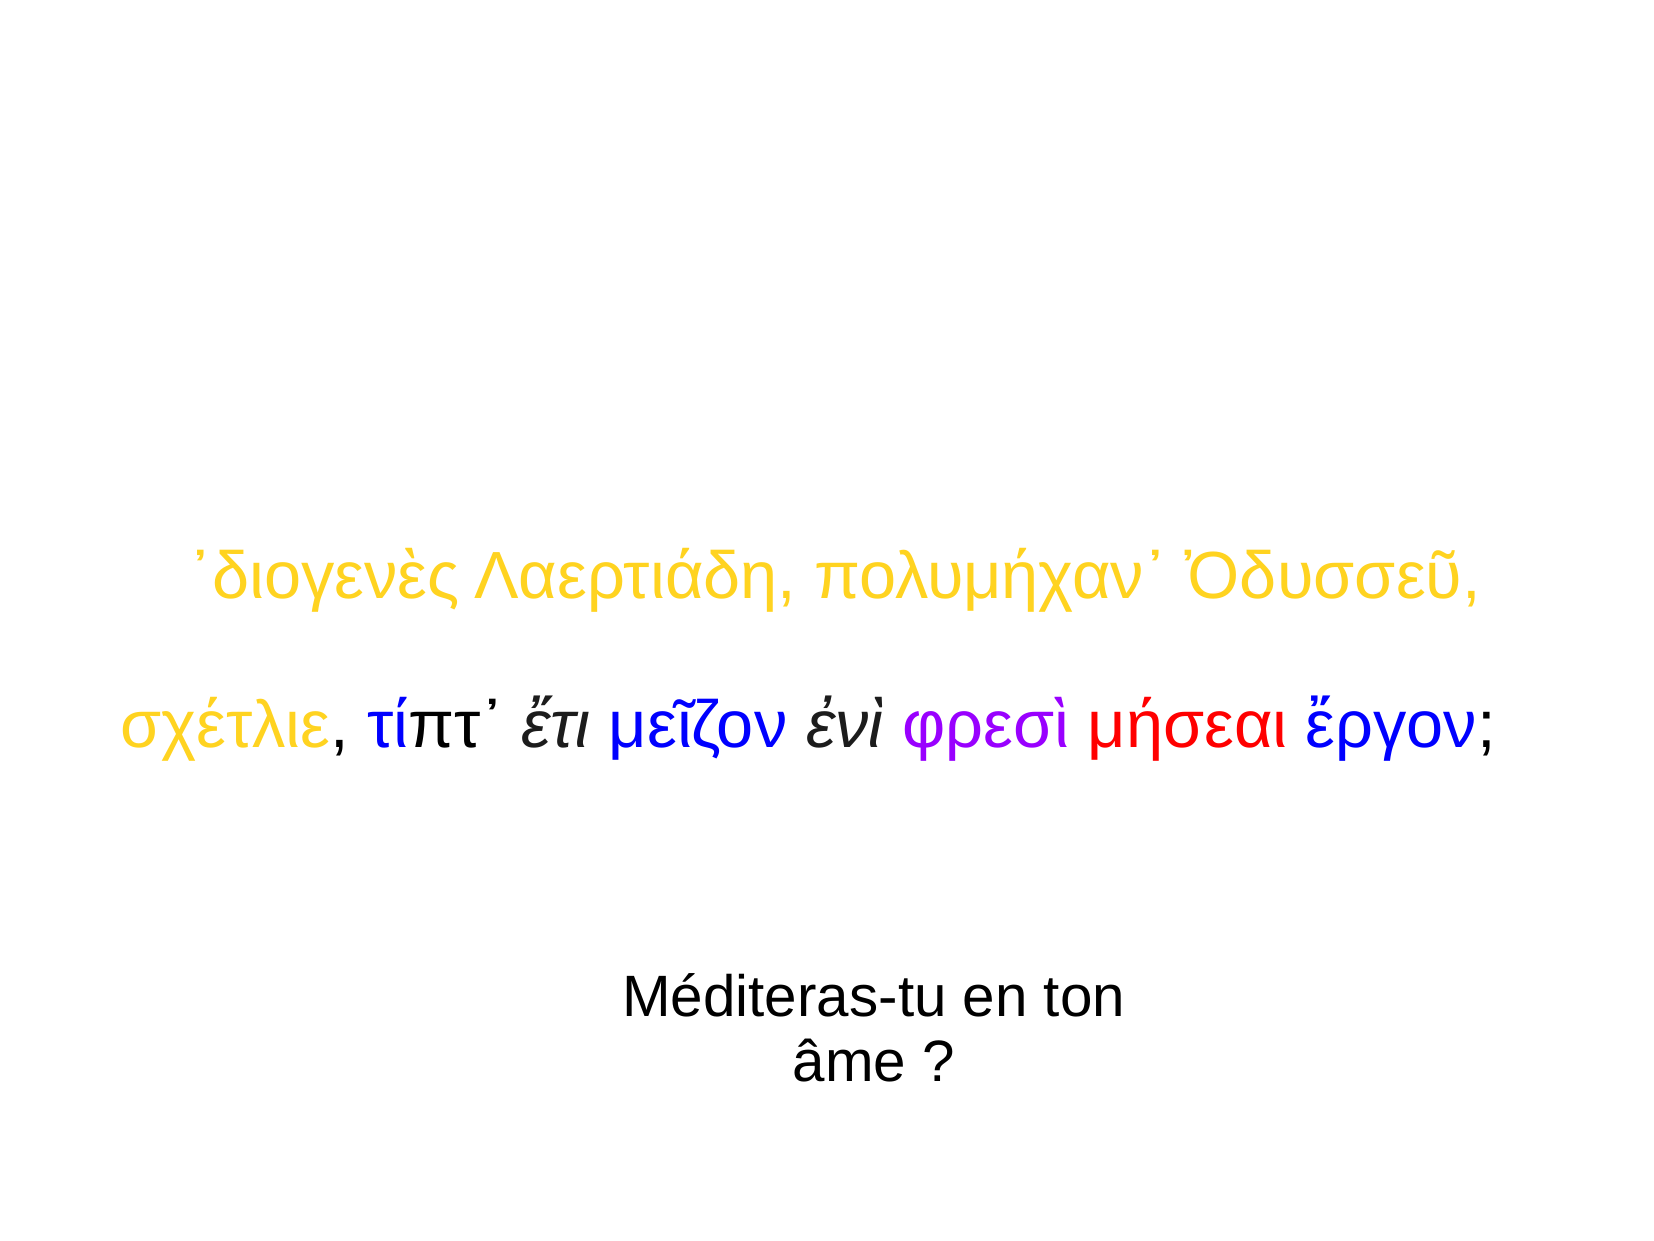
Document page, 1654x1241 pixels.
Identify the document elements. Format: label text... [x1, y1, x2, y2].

subtitle ᾽διογενὲς Λαερτιάδη, πολυμήχαν᾽ Ὀδυσσεῦ, σχέτλιε, τίπτ᾽ ἔτι μεῖζον ἐνὶ φρεσὶ μήσεαι ἔργον; [82, 290, 1571, 1010]
text_box Méditeras-tu en ton âme ? [519, 956, 1229, 1102]
